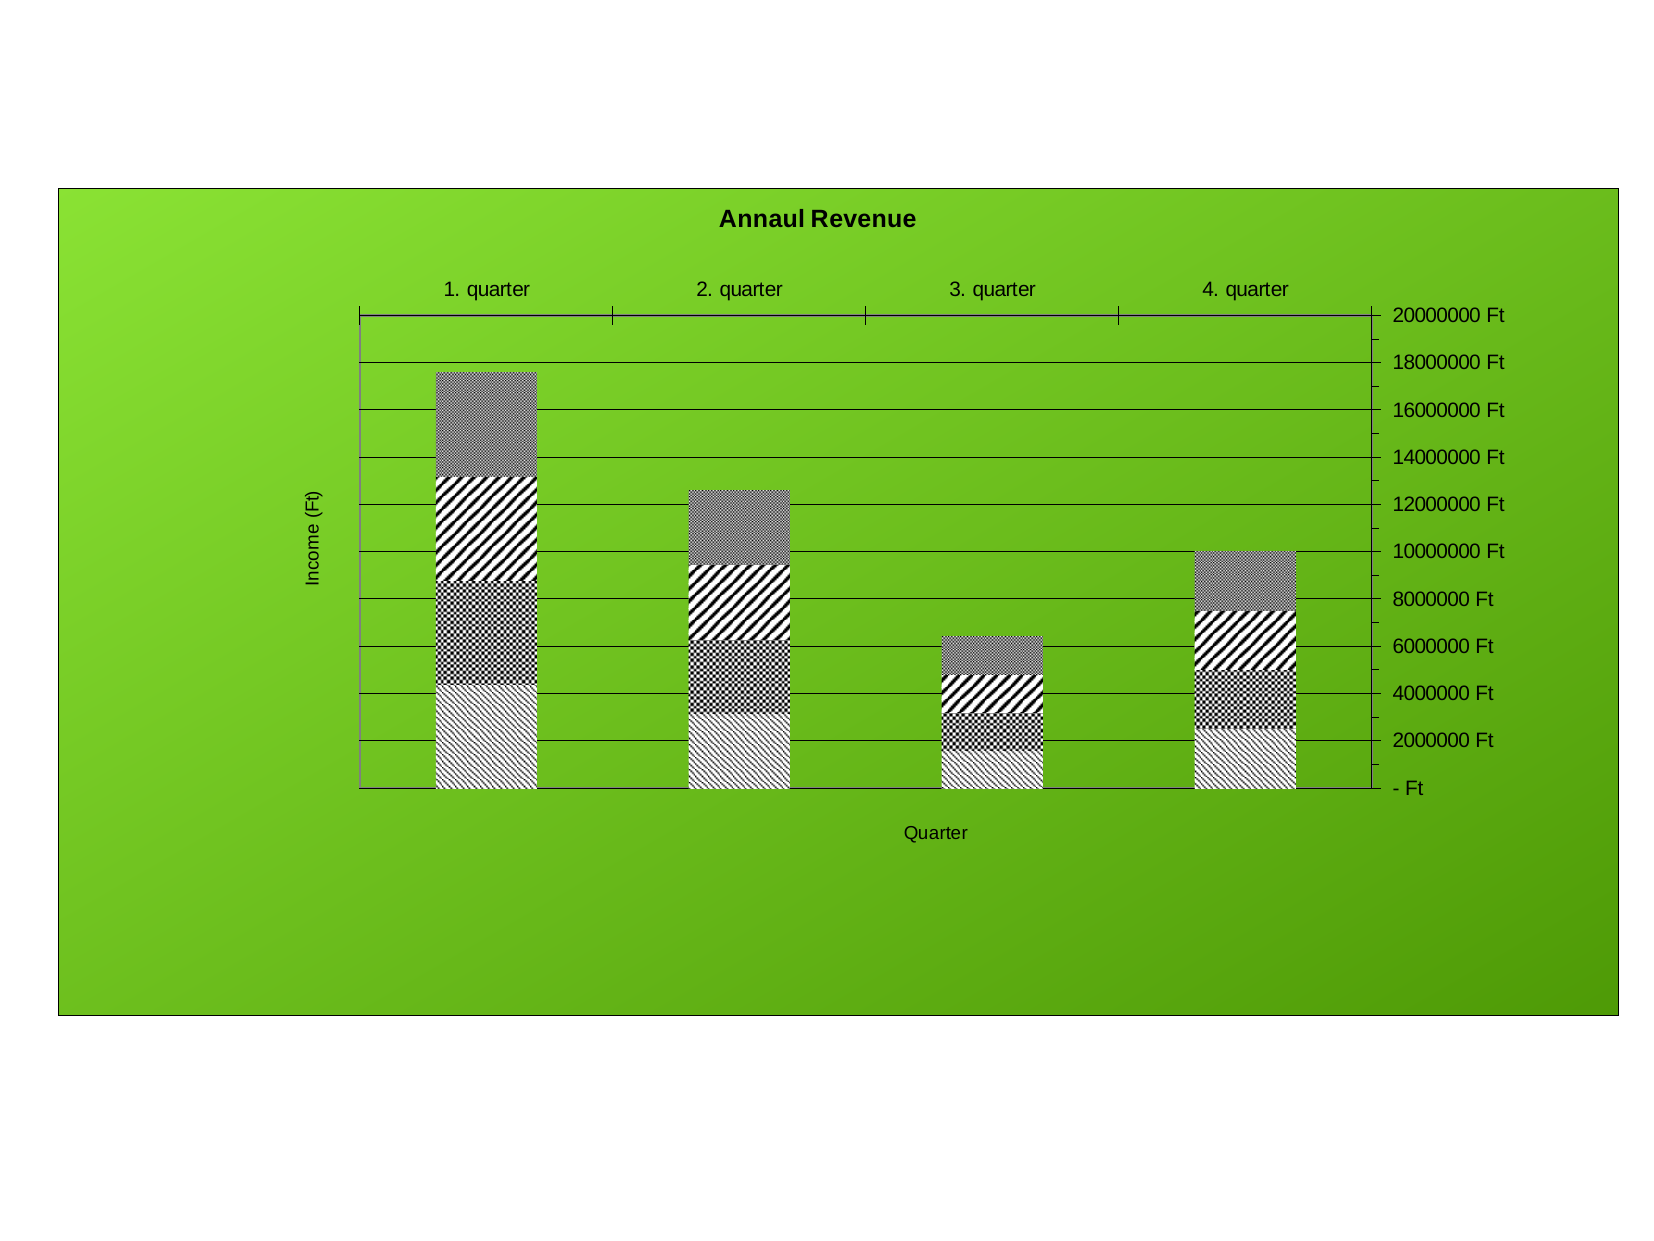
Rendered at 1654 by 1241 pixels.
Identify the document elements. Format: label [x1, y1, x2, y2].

chart [58, 188, 1619, 1016]
